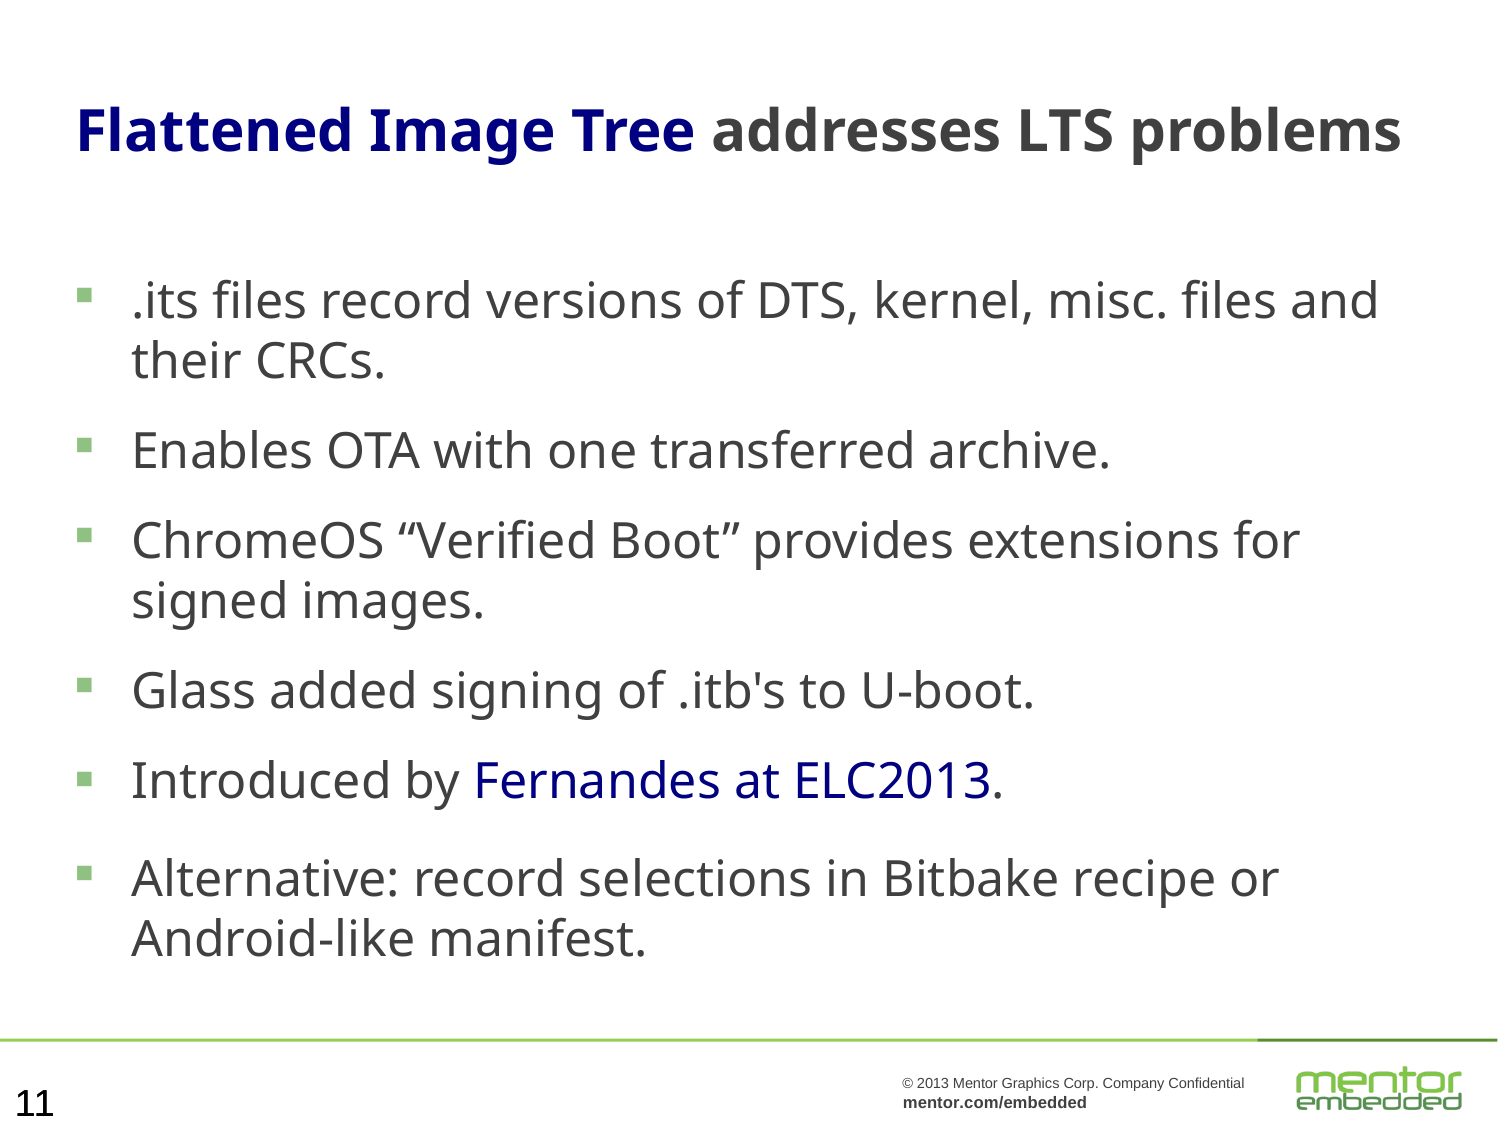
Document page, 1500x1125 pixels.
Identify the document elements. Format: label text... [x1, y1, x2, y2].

picture [1292, 1062, 1464, 1114]
title Flattened Image Tree addresses LTS problems [0, 24, 1500, 180]
list .its files record versions of DTS, kernel, misc. files and their CRCs. Enables OTA with one transferred archive. ChromeOS “Verified Boot” provides extensions for signed images. Glass added signing of .itb's to U-boot. Introduced by Fernandes at ELC2013. Alternative: record selections in Bitbake recipe or Android-like manifest. [0, 260, 1500, 966]
